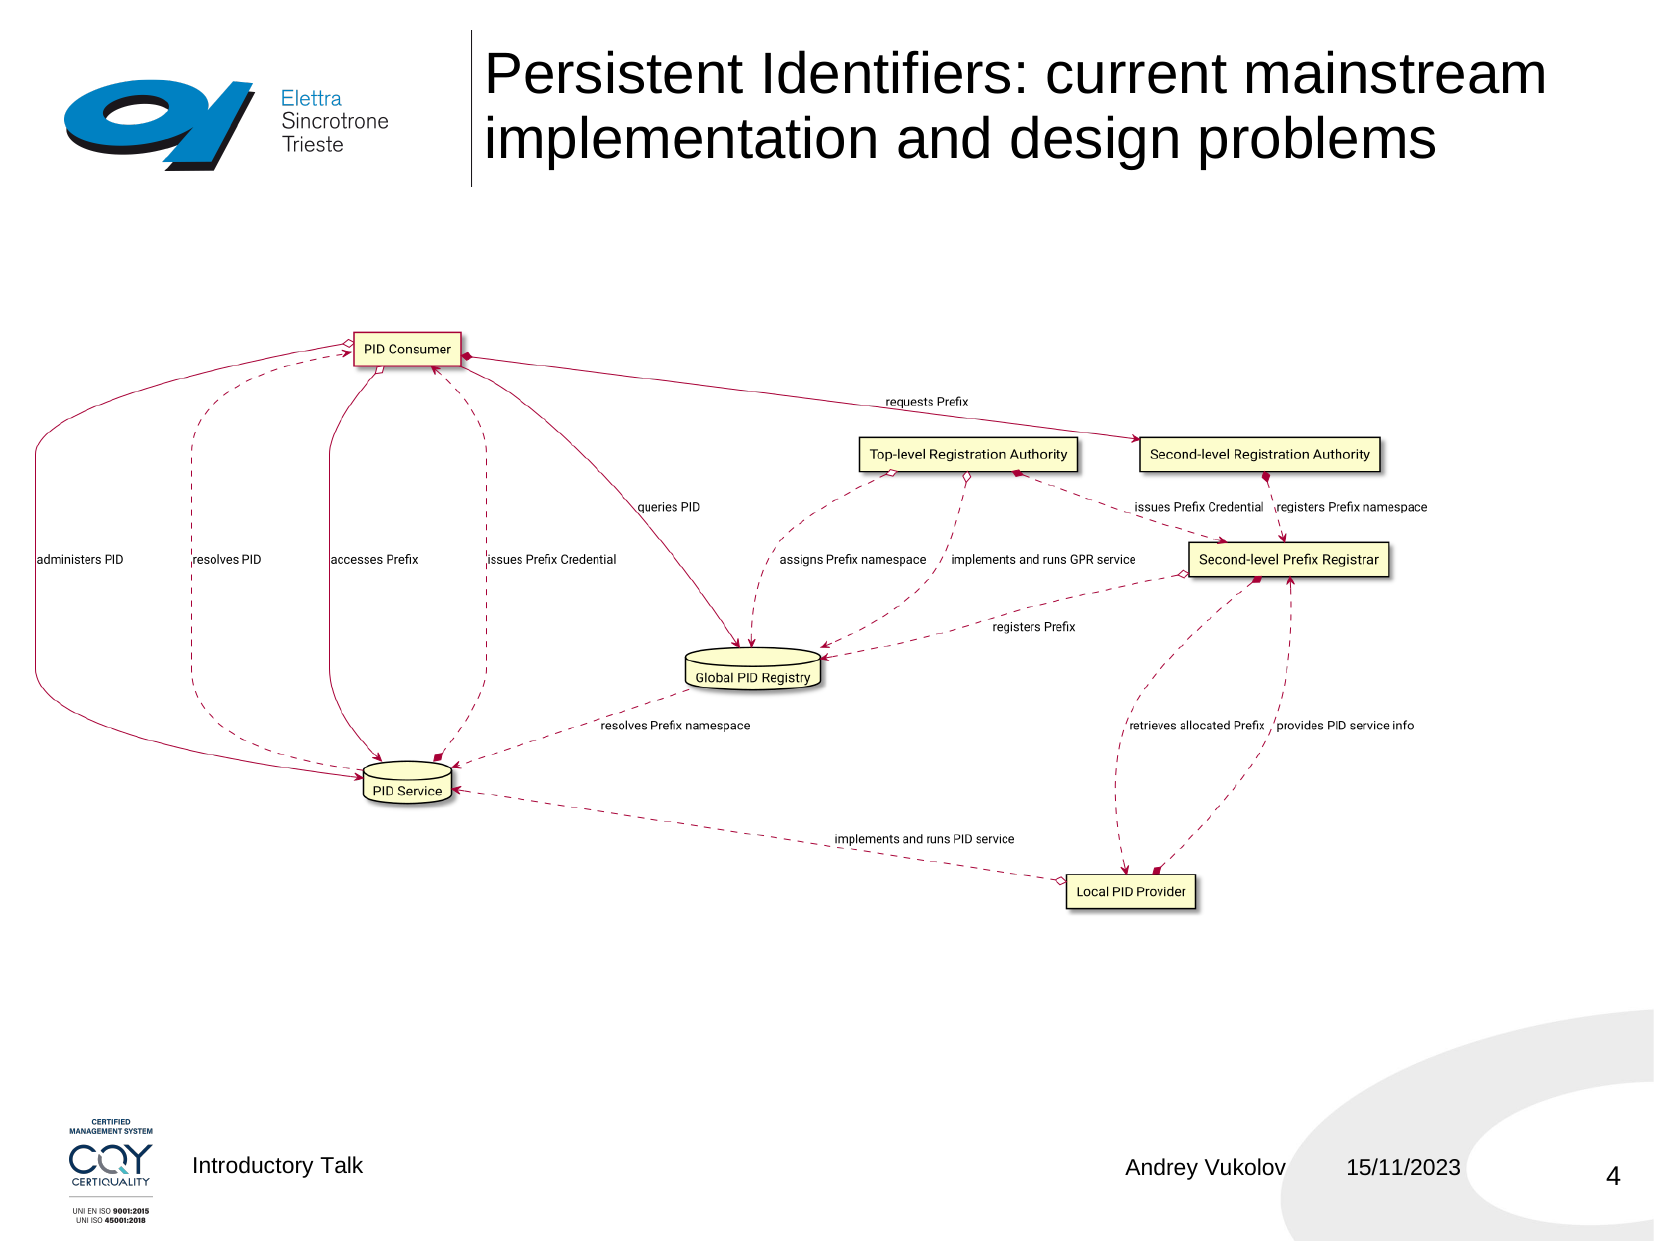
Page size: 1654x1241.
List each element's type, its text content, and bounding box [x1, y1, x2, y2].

text_box <номер> [1606, 1161, 1654, 1199]
title Persistent Identifiers: current mainstream implementation and design problems [484, 29, 1583, 184]
picture [0, 6, 1654, 1241]
